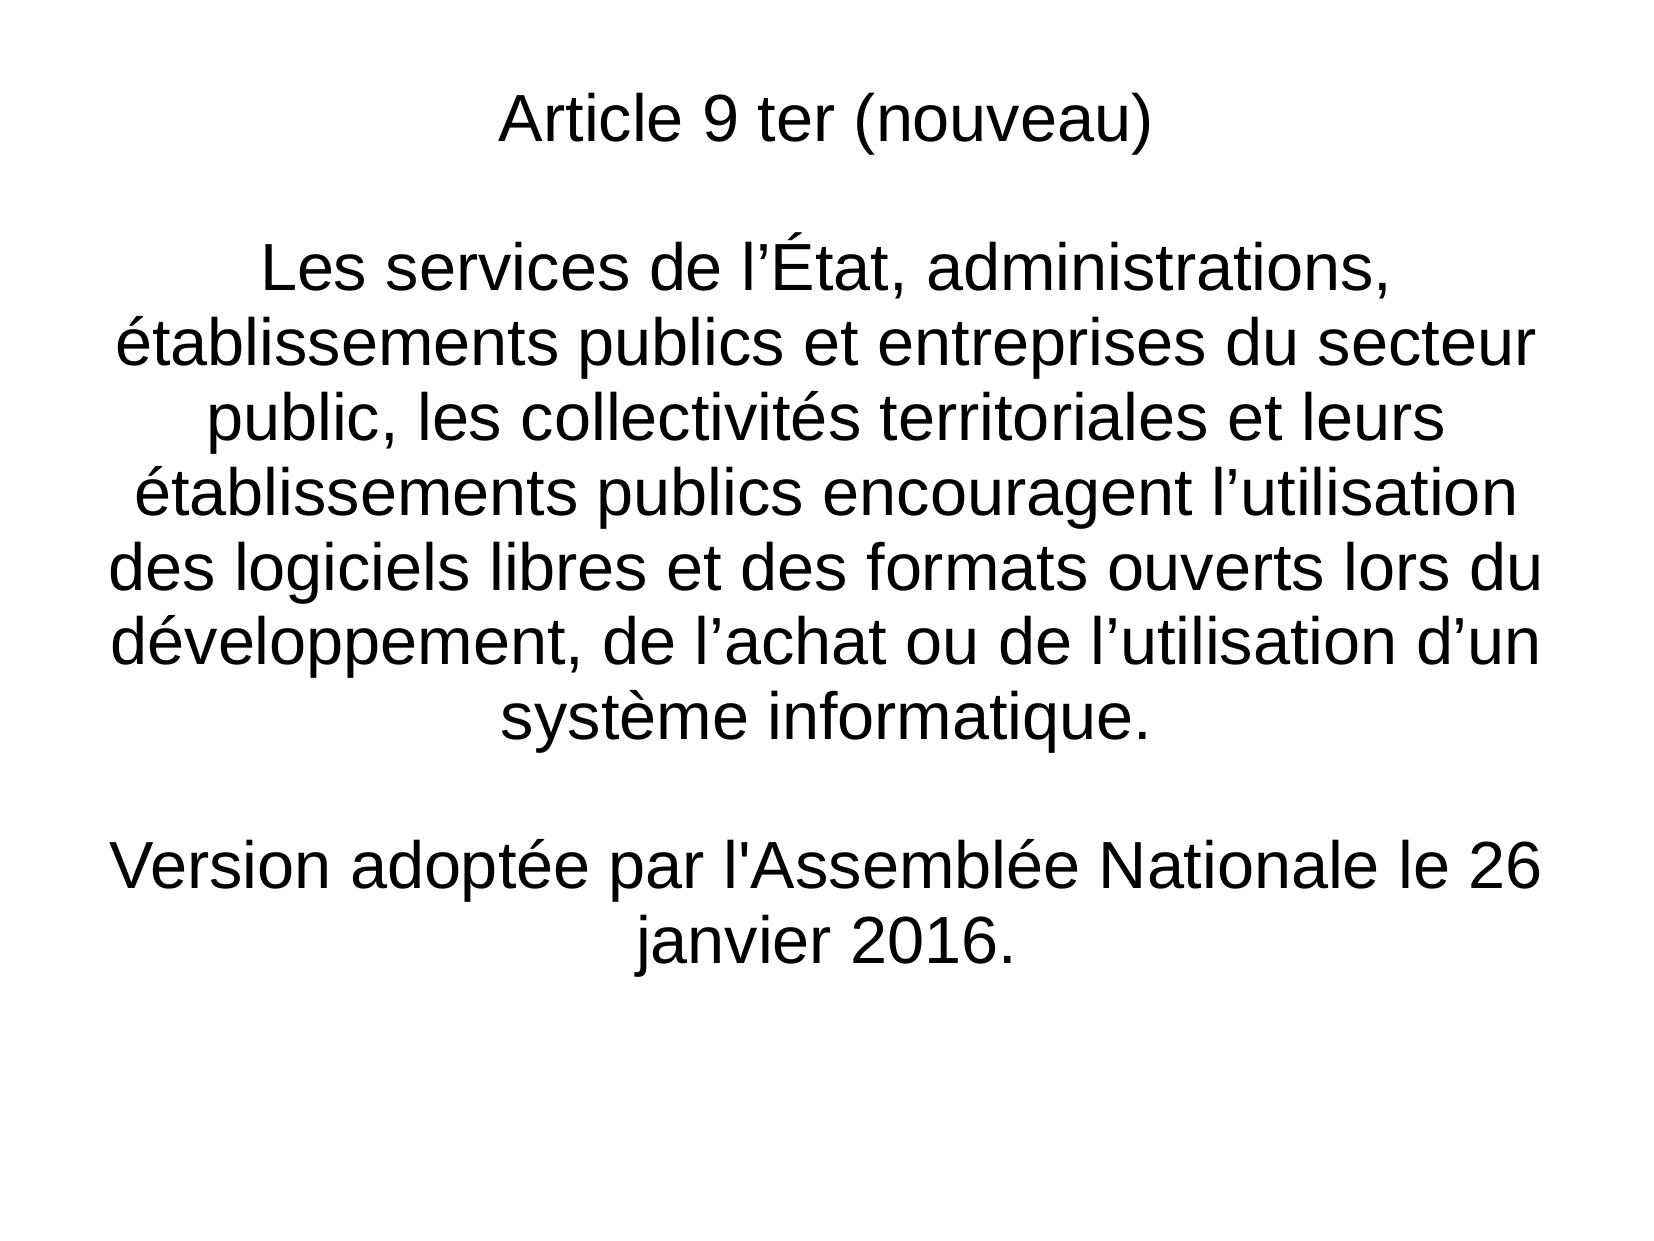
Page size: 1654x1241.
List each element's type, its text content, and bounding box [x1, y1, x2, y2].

subtitle Article 9 ter (nouveau) Les services de l’État, administrations, établissements publics et entreprises du secteur public, les collectivités territoriales et leurs établissements publics encouragent l’utilisation des logiciels libres et des formats ouverts lors du développement, de l’achat ou de l’utilisation d’un système informatique. Version adoptée par l'Assemblée Nationale le 26 janvier 2016. [82, 49, 1571, 1010]
